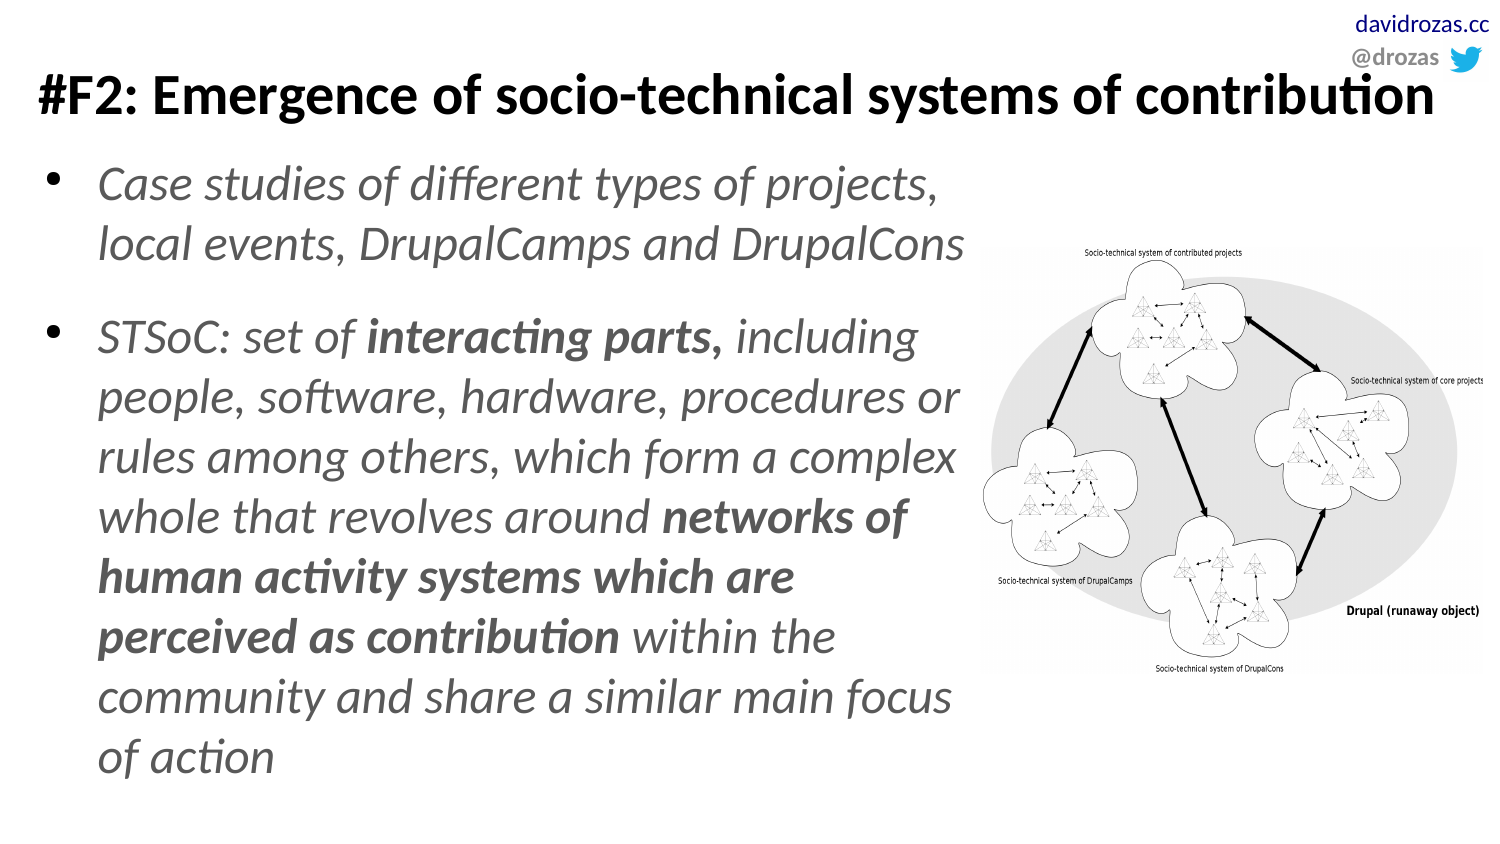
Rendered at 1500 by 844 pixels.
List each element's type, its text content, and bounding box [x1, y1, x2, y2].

title #F2: Emergence of socio-technical systems of contribution [23, 41, 1493, 136]
picture [980, 247, 1483, 674]
text_box davidrozas.cc [1340, 5, 1500, 46]
picture [1443, 46, 1489, 82]
list Case studies of different types of projects, local events, DrupalCamps and DrupalCons STSoC: set of interacting parts, including people, software, hardware, procedures or rules among others, which form a complex whole that revolves around networks of human activity systems which are perceived as contribution within the community and share a similar main focus of action [11, 135, 1016, 773]
text_box @drozas [1330, 37, 1443, 73]
